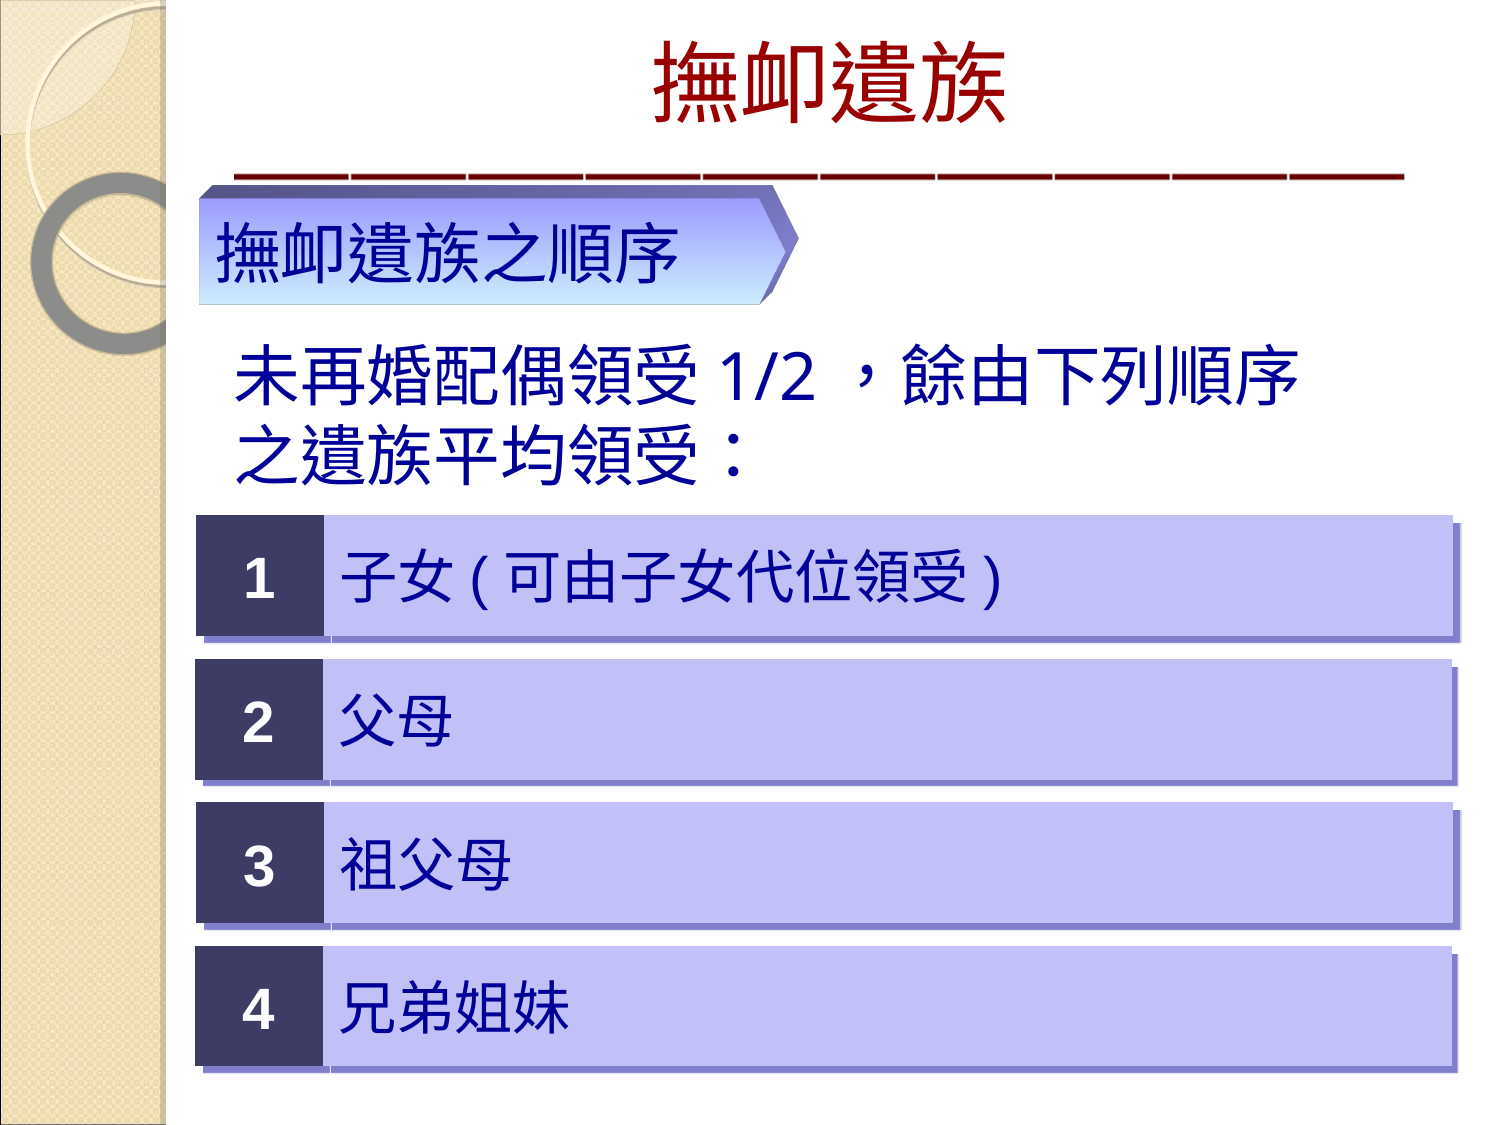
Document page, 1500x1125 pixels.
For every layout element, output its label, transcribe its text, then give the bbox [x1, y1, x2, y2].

text_box 祖父母 [324, 802, 1453, 923]
text_box 兄弟姐妹 [323, 946, 1452, 1066]
title 撫卹遺族 [234, 0, 1426, 161]
text_box 3 [196, 802, 324, 923]
text_box 父母 [323, 659, 1452, 780]
text_box 1 [196, 515, 324, 636]
text_box 4 [195, 946, 323, 1066]
text_box 未再婚配偶領受1/2，餘由下列順序之遺族平均領受： [218, 326, 1353, 503]
text_box 子女(可由子女代位領受) [324, 515, 1453, 636]
text_box 2 [195, 659, 323, 780]
picture [234, 168, 1407, 189]
